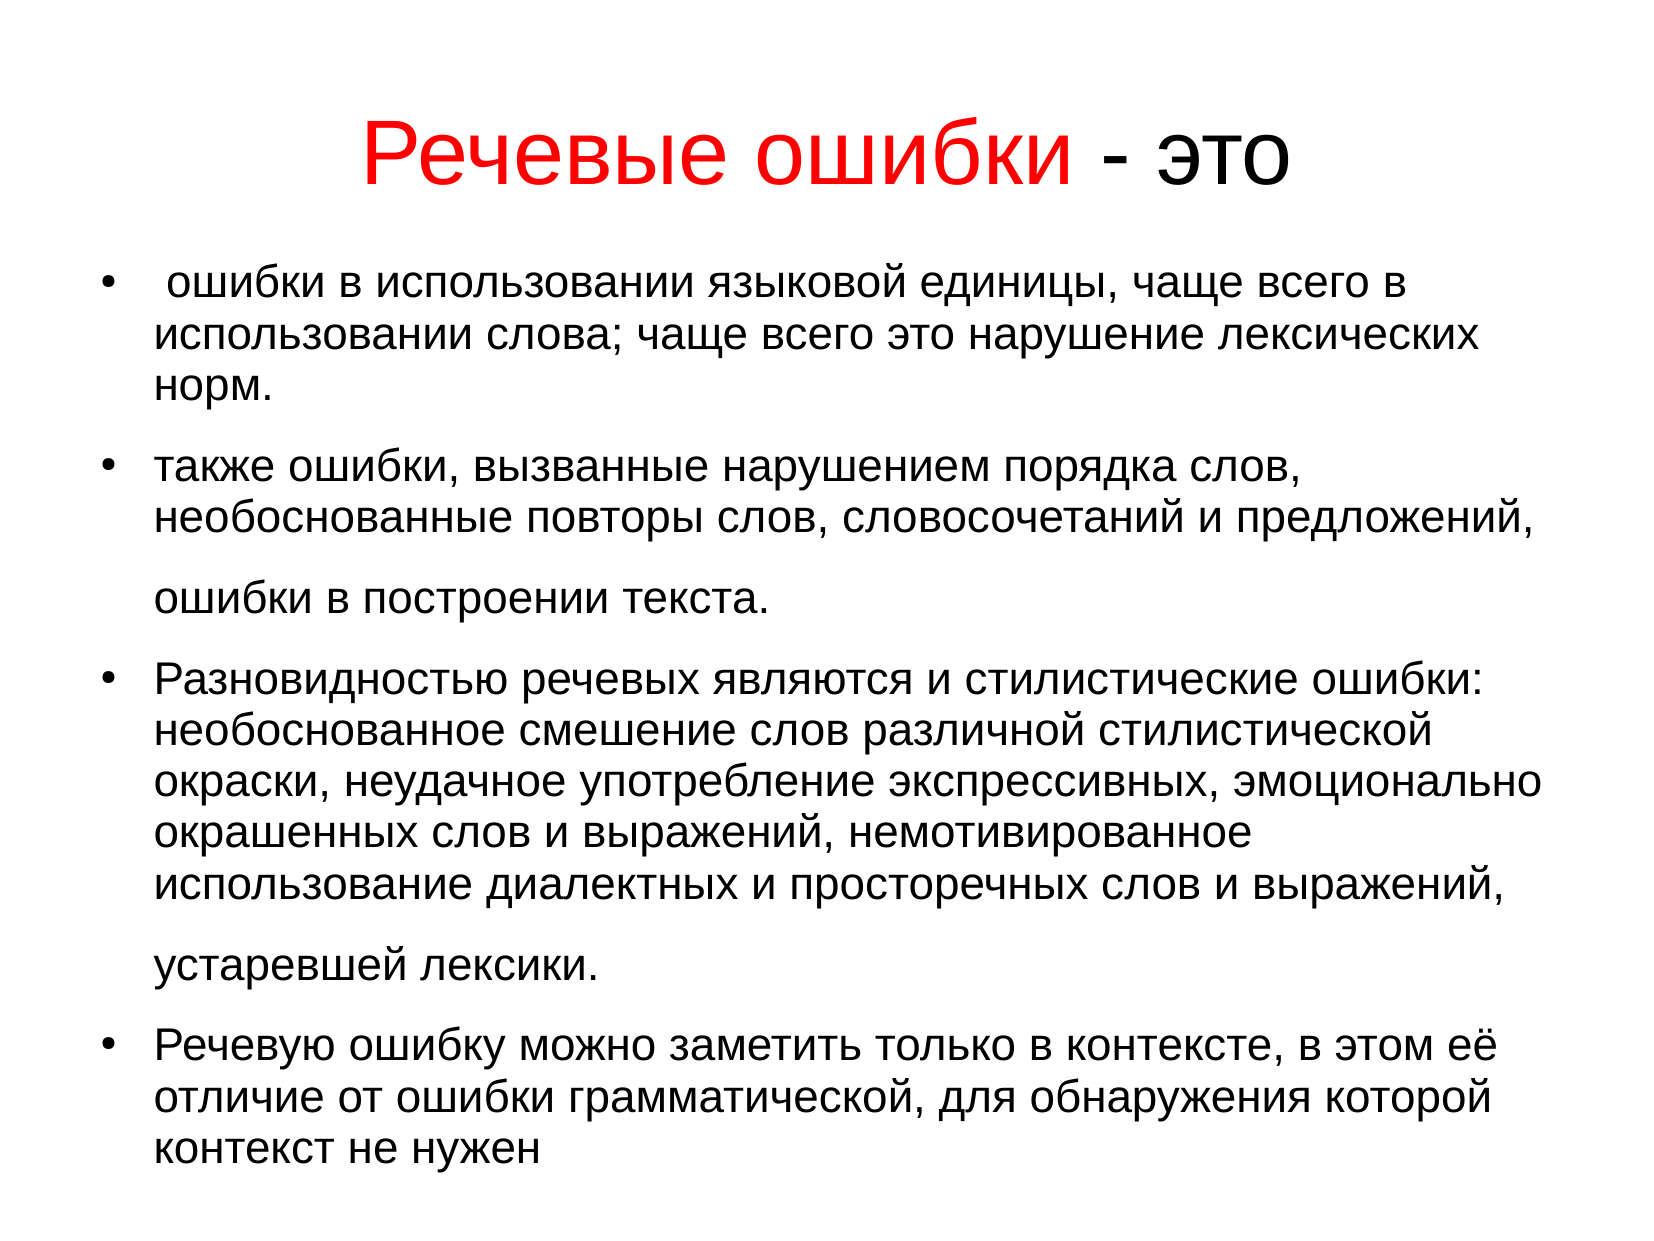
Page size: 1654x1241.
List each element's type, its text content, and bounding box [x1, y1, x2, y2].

title Речевые ошибки - это [82, 49, 1571, 256]
list ошибки в использовании языковой единицы, чаще всего в использовании слова; чаще всего это нарушение лексических норм. также ошибки, вызванные нарушением порядка слов, необоснованные повторы слов, словосочетаний и предложений, ошибки в построении текста. Разновидностью речевых являются и стилистические ошибки: необоснованное смешение слов различной стилистической окраски, неудачное употребление экспрессивных, эмоционально окрашенных слов и выражений, немотивированное использование диалектных и просторечных слов и выражений, устаревшей лексики. Речевую ошибку можно заметить только в контексте, в этом её отличие от ошибки грамматической, для обнаружения которой контекст не нужен [82, 256, 1571, 1241]
